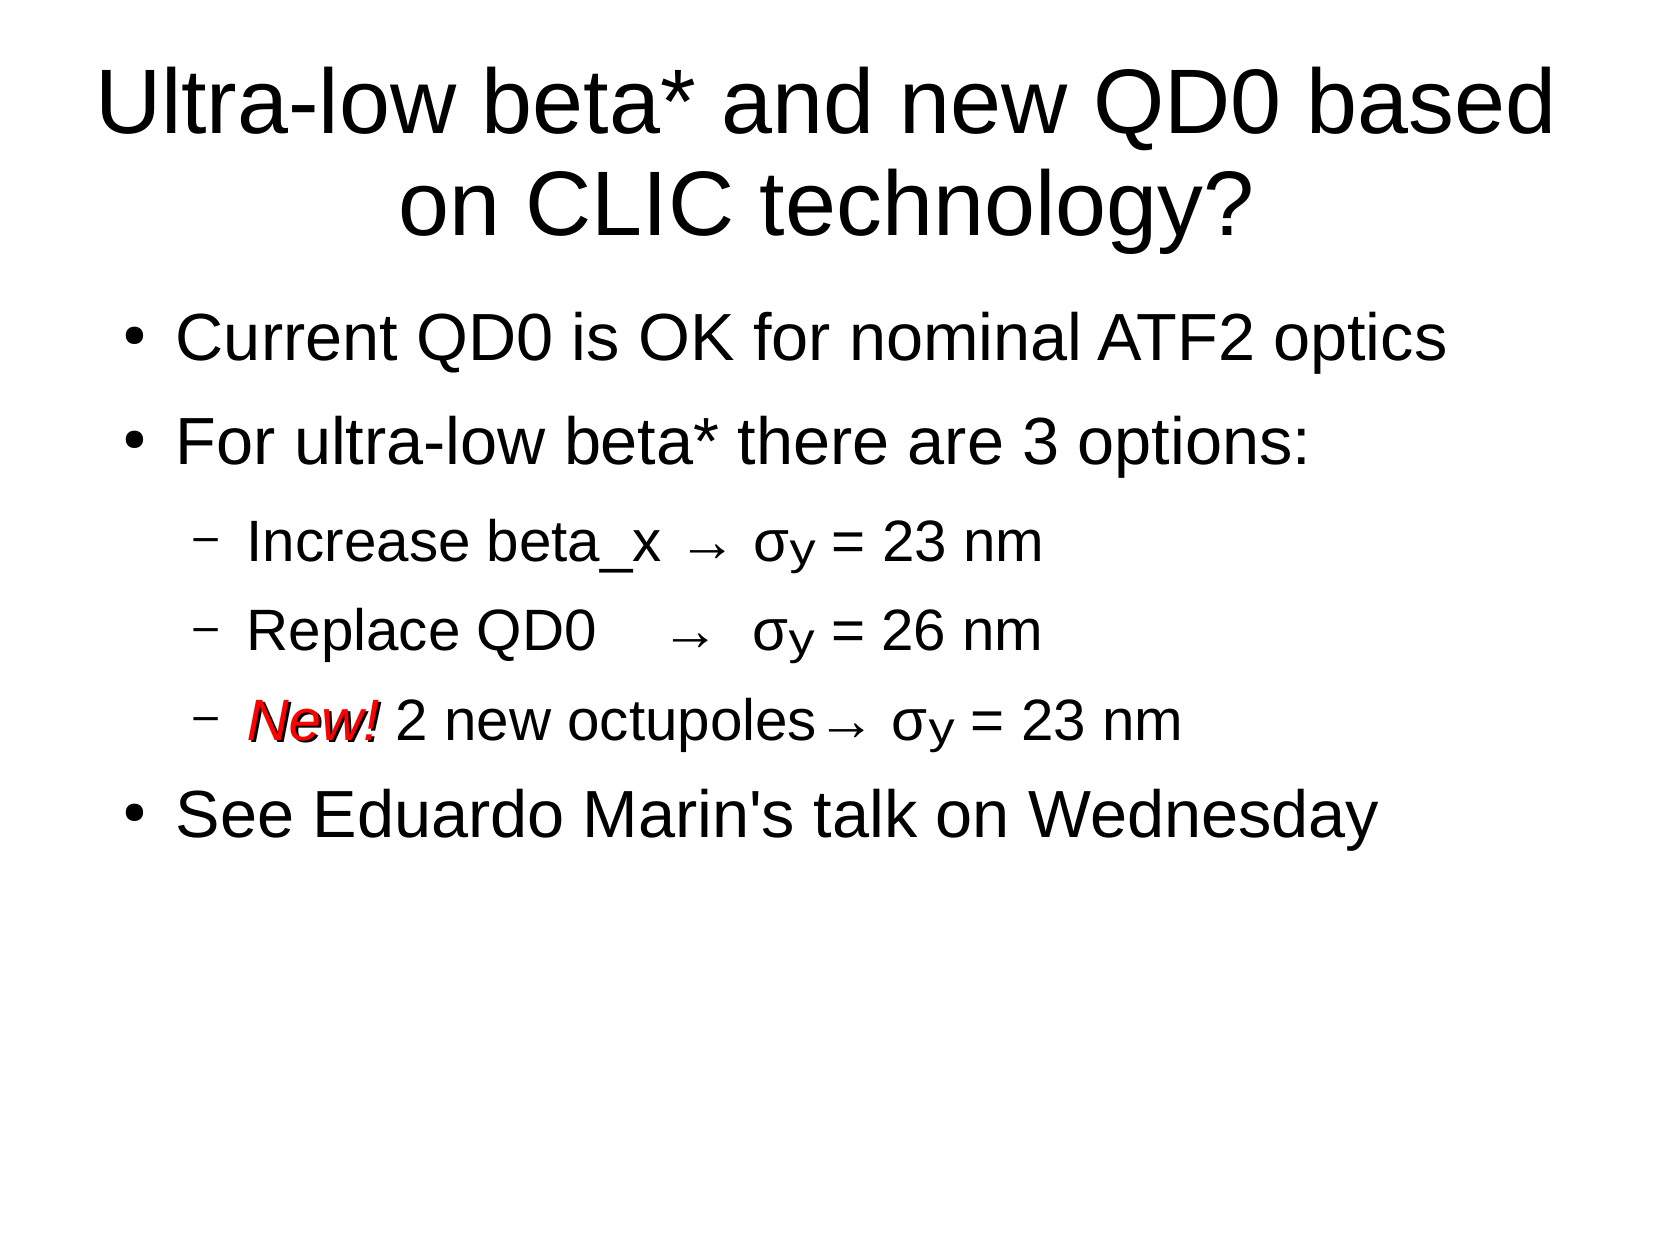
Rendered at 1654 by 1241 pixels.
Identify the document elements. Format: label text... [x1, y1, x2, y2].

list Current QD0 is OK for nominal ATF2 optics For ultra-low beta* there are 3 options: Increase beta_x → σy = 23 nm Replace QD0 → σy = 26 nm New! 2 new octupoles→ σy = 23 nm See Eduardo Marin's talk on Wednesday [105, 300, 1561, 1225]
title Ultra-low beta* and new QD0 based on CLIC technology? [82, 49, 1571, 257]
